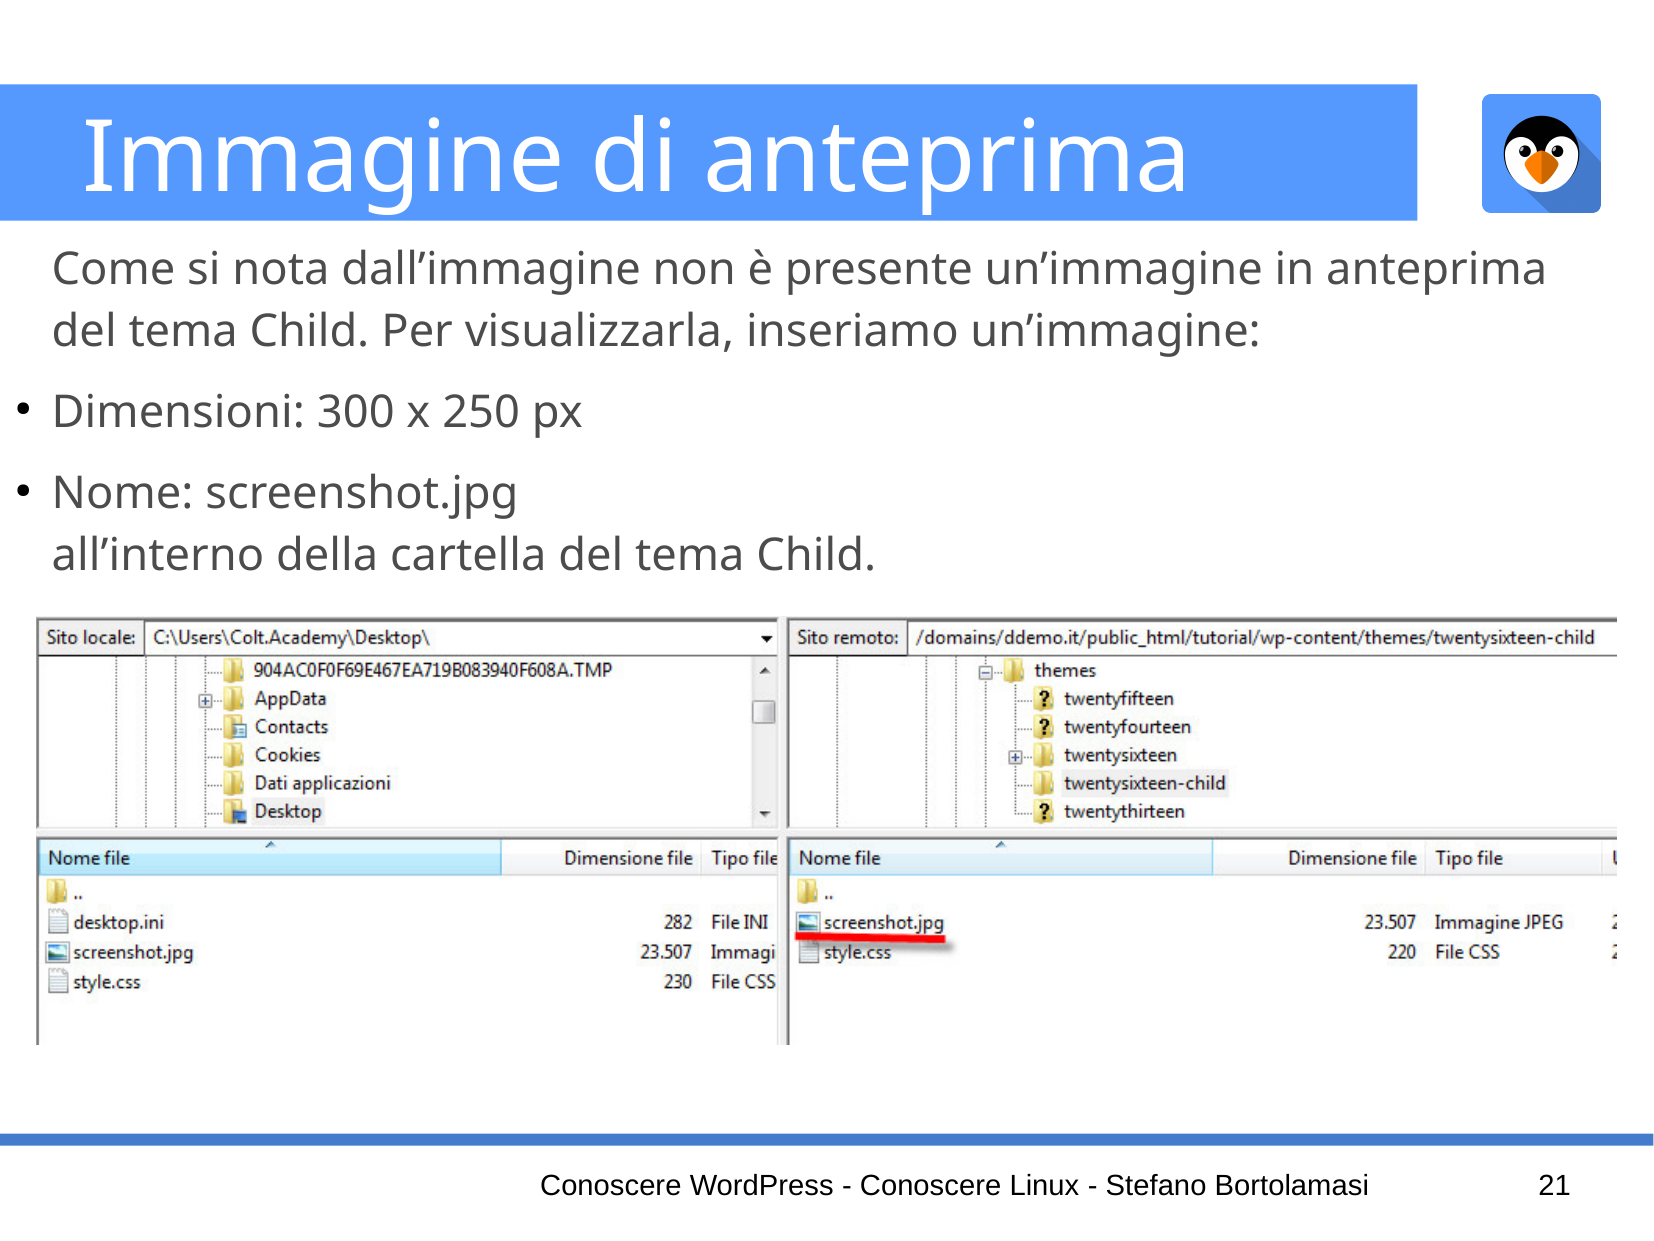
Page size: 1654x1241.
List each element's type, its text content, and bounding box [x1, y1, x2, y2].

picture [1482, 94, 1601, 213]
text_box Come si nota dall’immagine non è presente un’immagine in anteprima del tema Child. Per visualizzarla, inseriamo un’immagine: Dimensioni: 300 x 250 px Nome: screenshot.jpg all’interno della cartella del tema Child. [3, 236, 1595, 591]
picture [36, 616, 1617, 1045]
title Immagine di anteprima [0, 91, 1418, 214]
